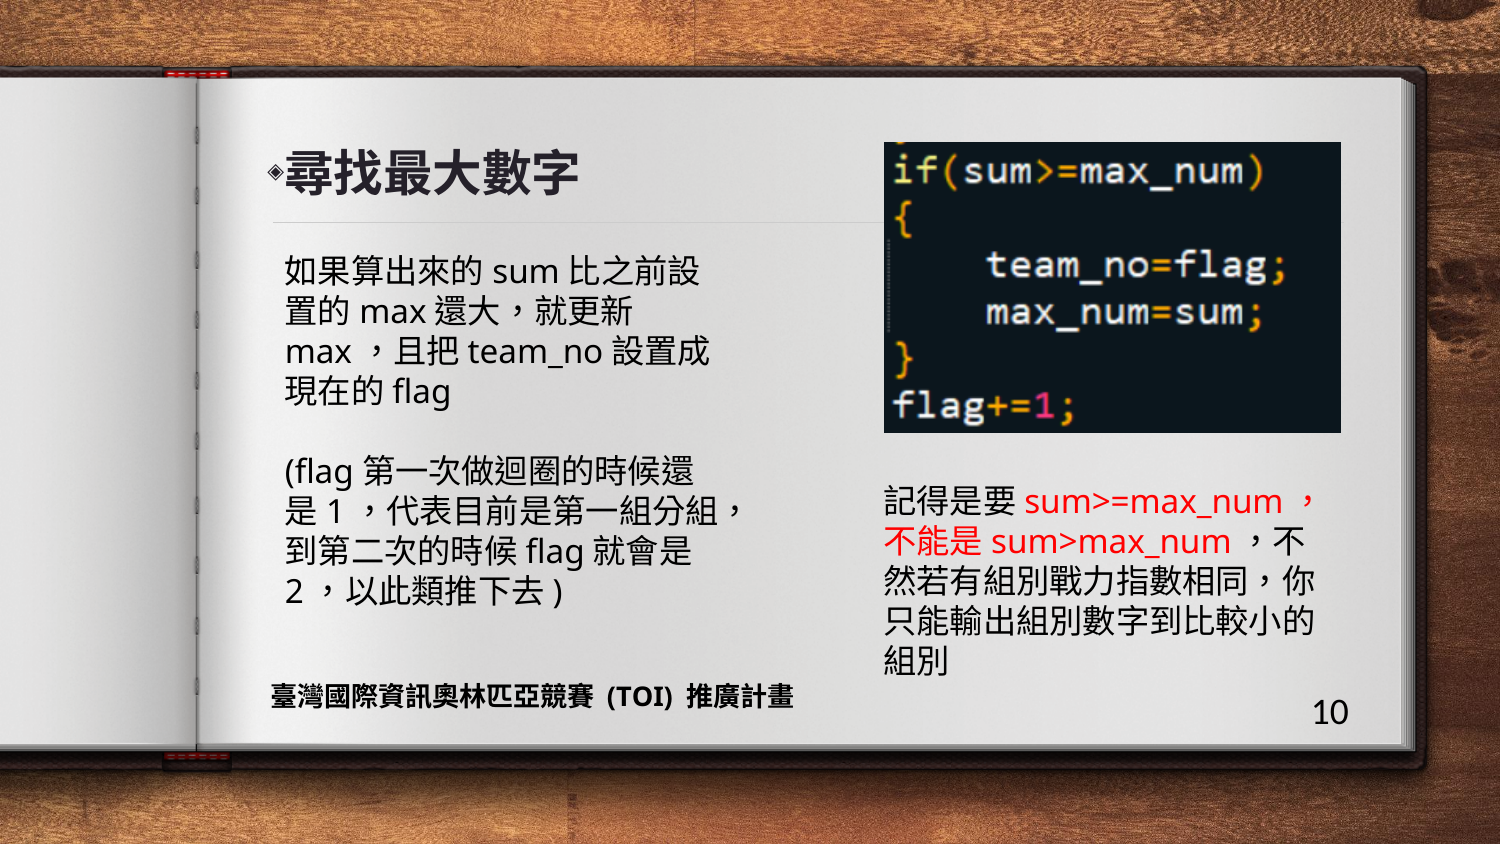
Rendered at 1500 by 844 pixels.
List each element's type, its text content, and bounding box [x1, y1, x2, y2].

text_box 記得是要sum>=max_num，不能是sum>max_num，不然若有組別戰力指數相同，你只能輸出組別數字到比較小的組別 [868, 472, 1341, 690]
text_box [1295, 672, 1386, 737]
list 尋找最大數字 [252, 126, 1183, 216]
text_box 如果算出來的sum比之前設置的max還大，就更新max，且把team_no設置成現在的flag (flag第一次做迴圈的時候還是1，代表目前是第一組分組，到第二次的時候flag就會是2，以此類推下去) [269, 243, 743, 582]
picture [884, 142, 1341, 433]
